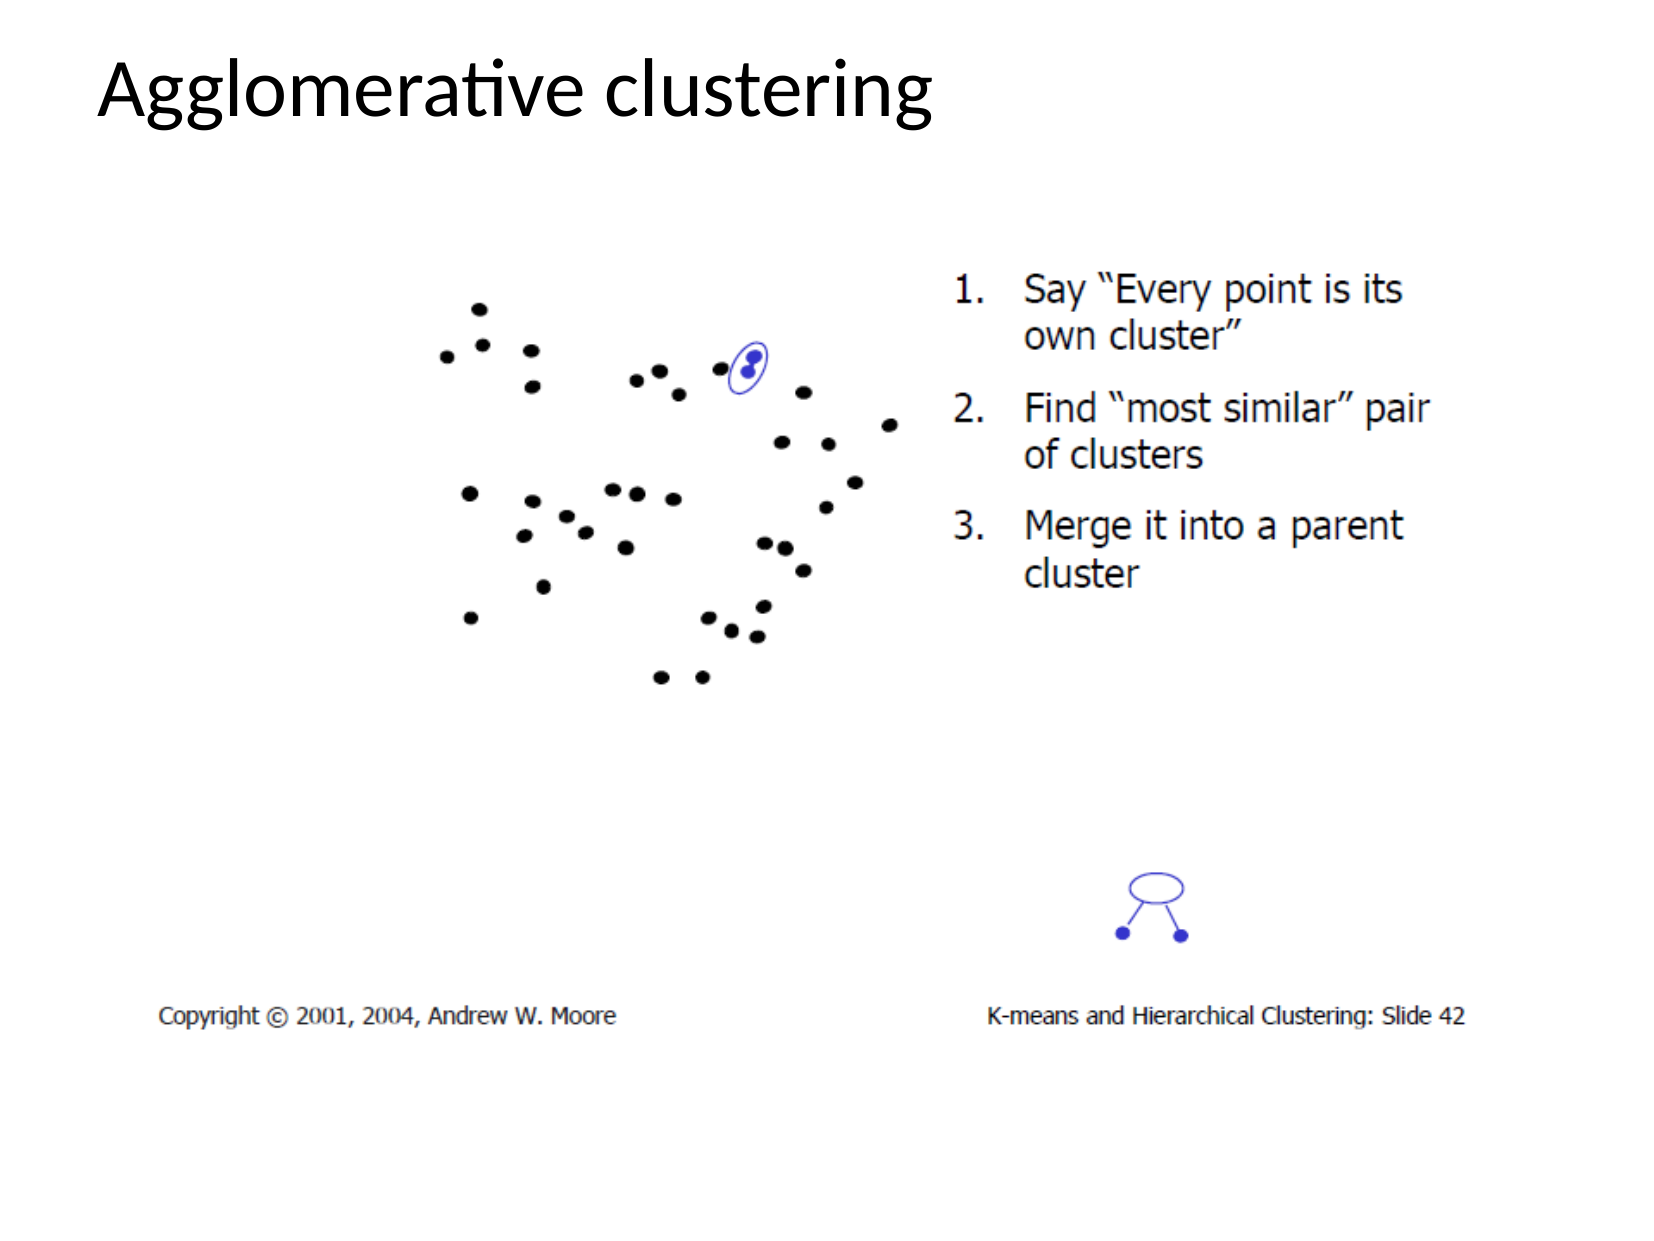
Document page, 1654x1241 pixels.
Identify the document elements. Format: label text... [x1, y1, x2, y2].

picture [151, 205, 1487, 1035]
text_box Agglomerative clustering [82, 0, 1571, 166]
